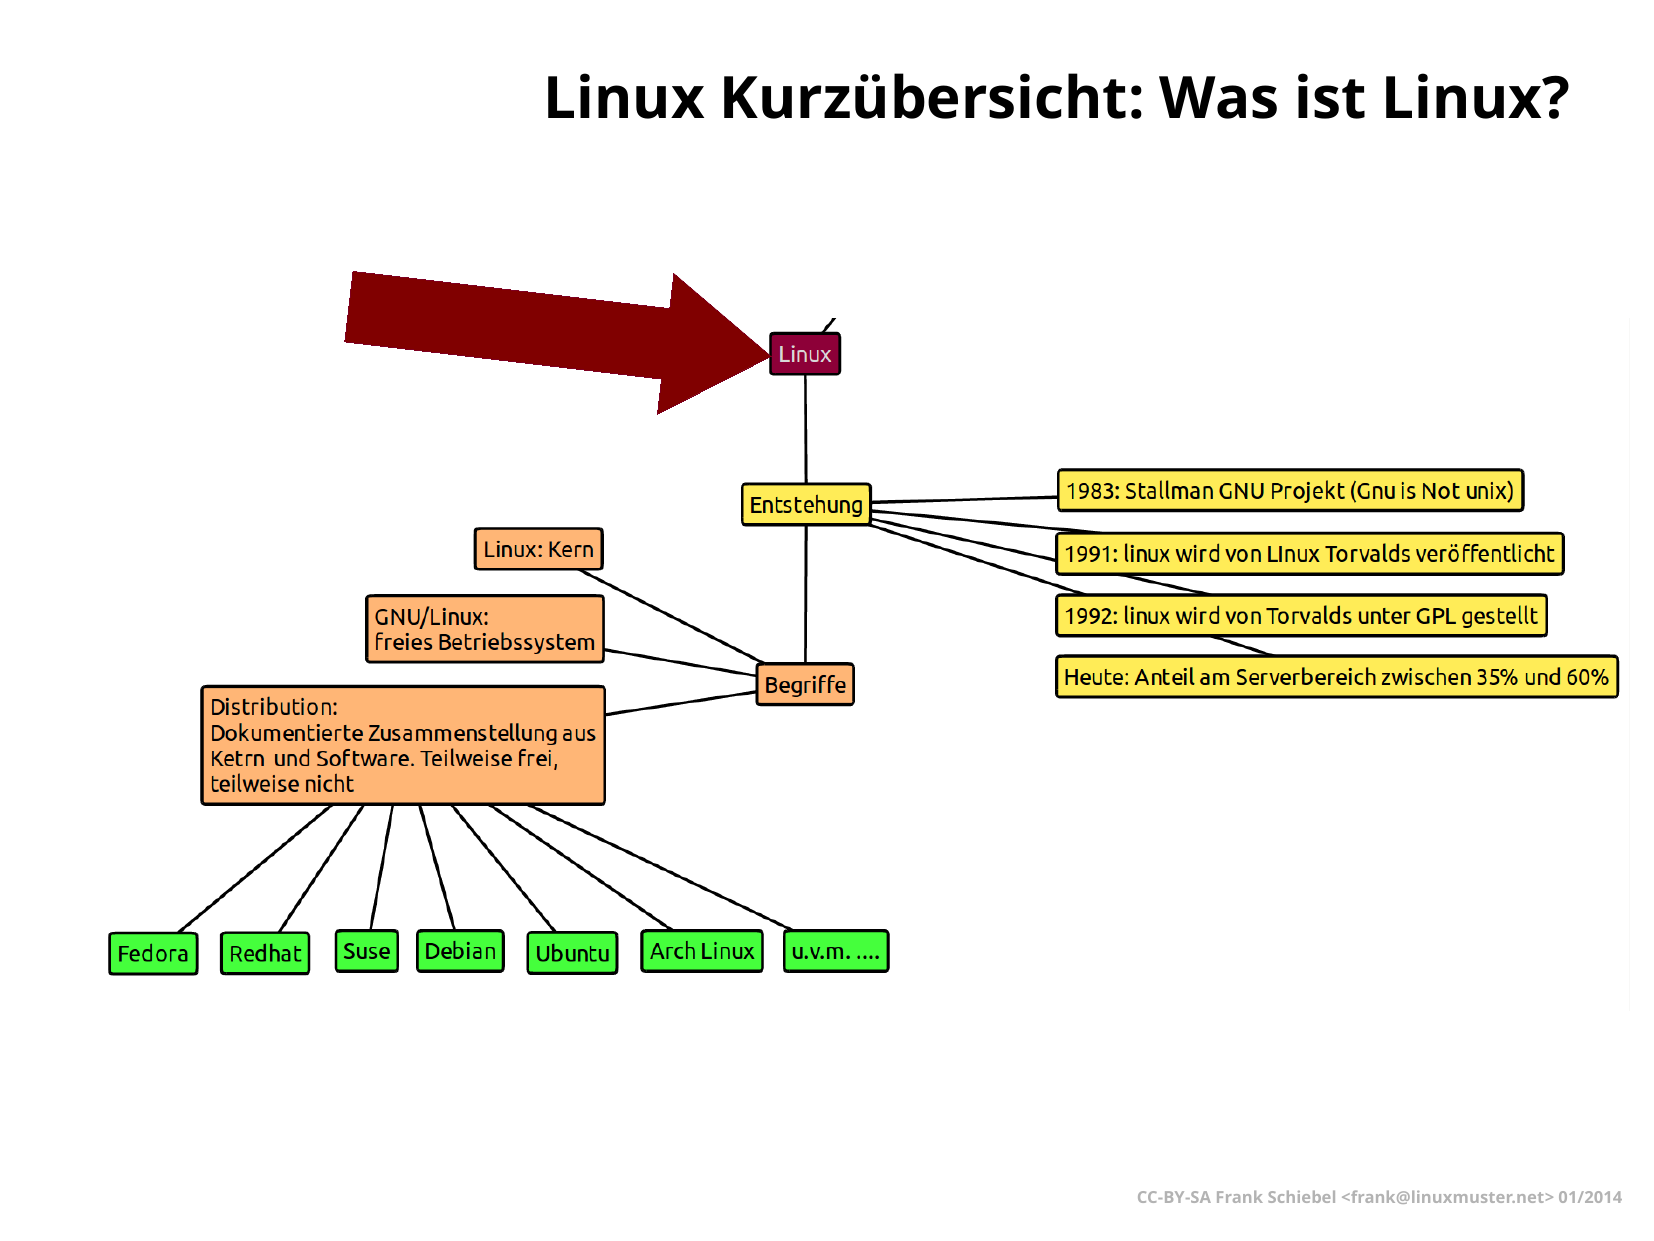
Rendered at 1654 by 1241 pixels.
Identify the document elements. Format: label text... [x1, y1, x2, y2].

text_box [344, 271, 772, 415]
title Linux Kurzübersicht: Was ist Linux? [82, 49, 1571, 142]
text_box CC-BY-SA Frank Schiebel <frank@linuxmuster.net> 01/2014 [1122, 1178, 1621, 1213]
picture [47, 318, 1630, 1011]
